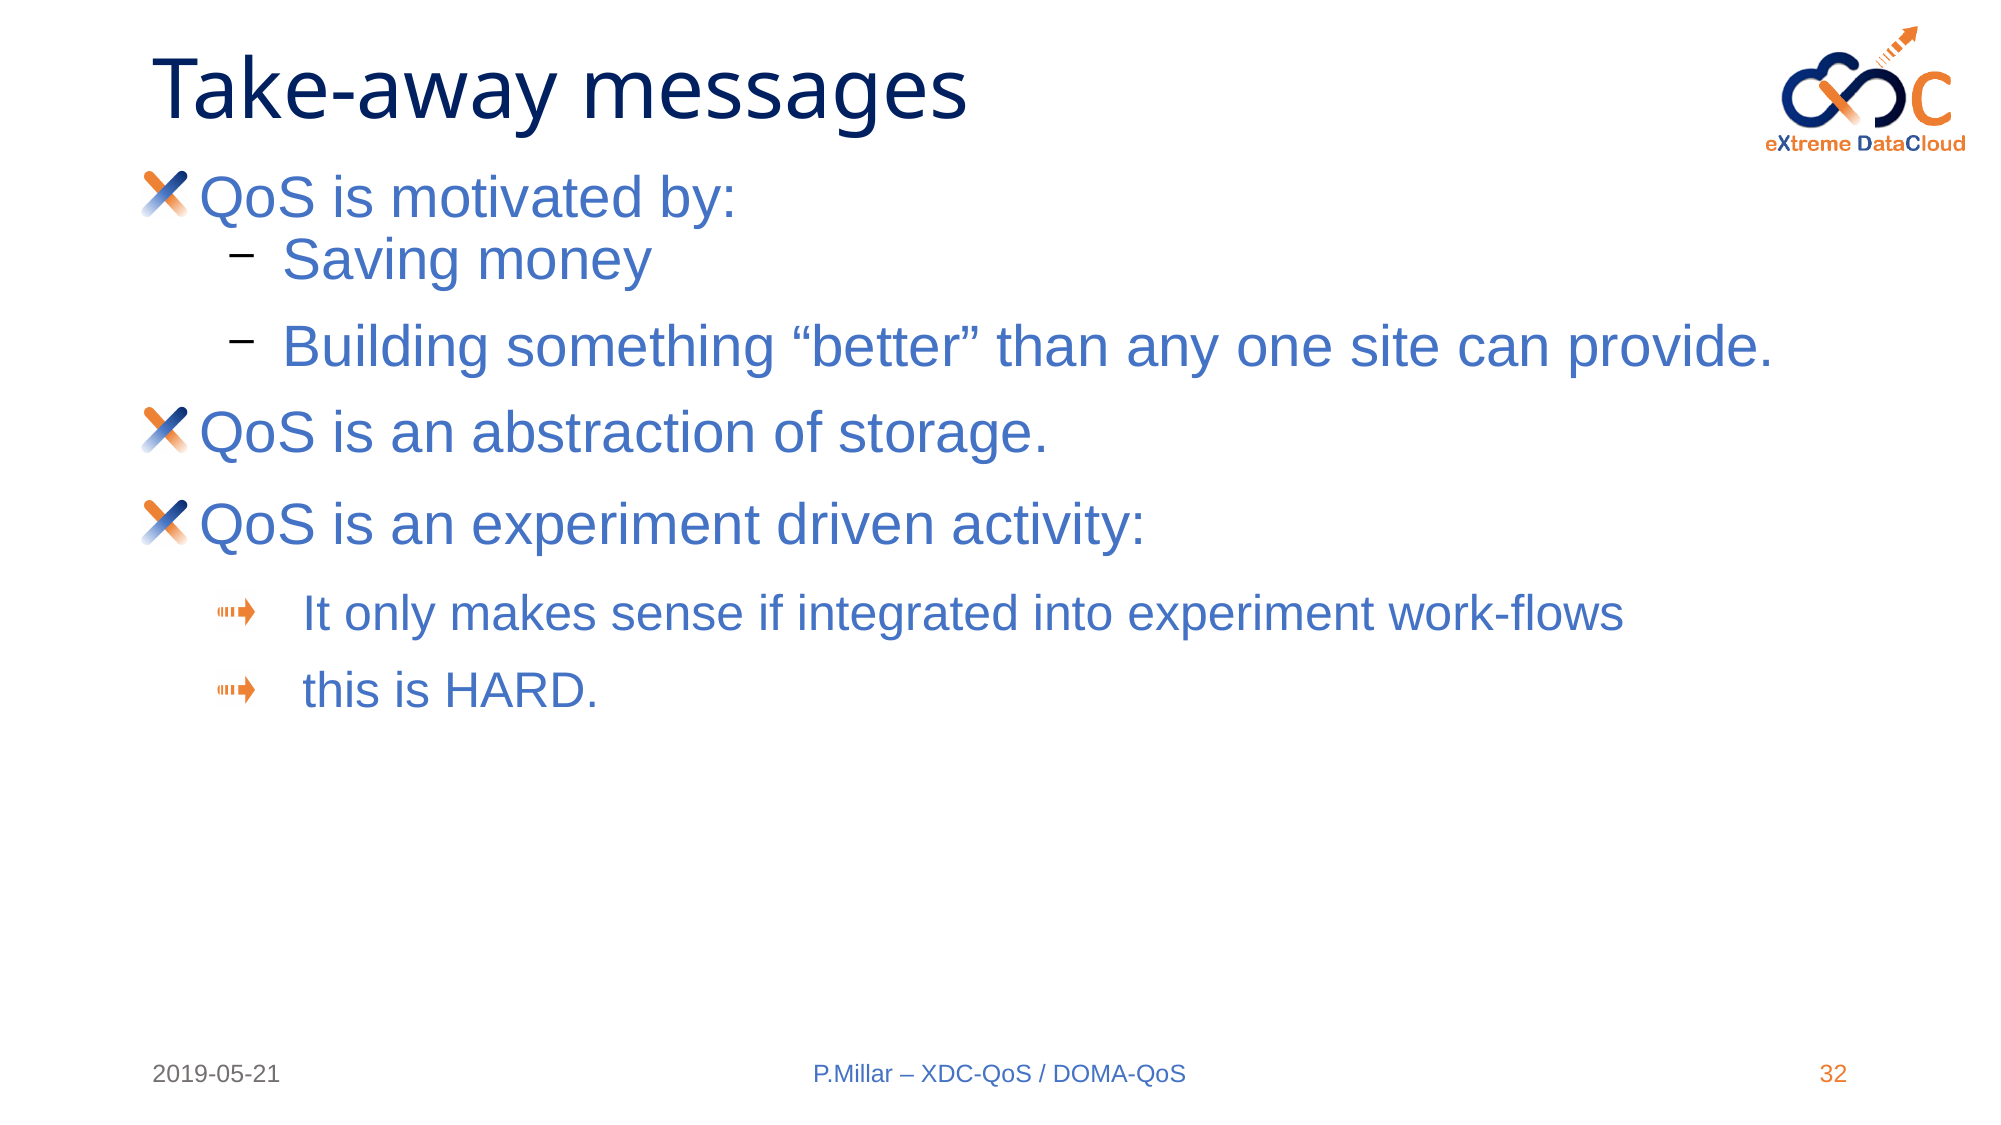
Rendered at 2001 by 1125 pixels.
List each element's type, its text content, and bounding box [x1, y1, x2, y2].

footer P.Millar – XDC-QoS / DOMA-QoS [662, 1042, 1338, 1103]
slide_number <number> [1412, 1042, 1863, 1103]
picture [1777, 18, 1985, 170]
list QoS is motivated by: Saving money Building something “better” than any one site can provide. QoS is an abstraction of storage. QoS is an experiment driven activity: It only makes sense if integrated into experiment work-flows this is HARD. [126, 151, 1905, 1017]
slide_number 2019-05-21 [137, 1042, 588, 1103]
title Take-away messages [137, 18, 1777, 151]
